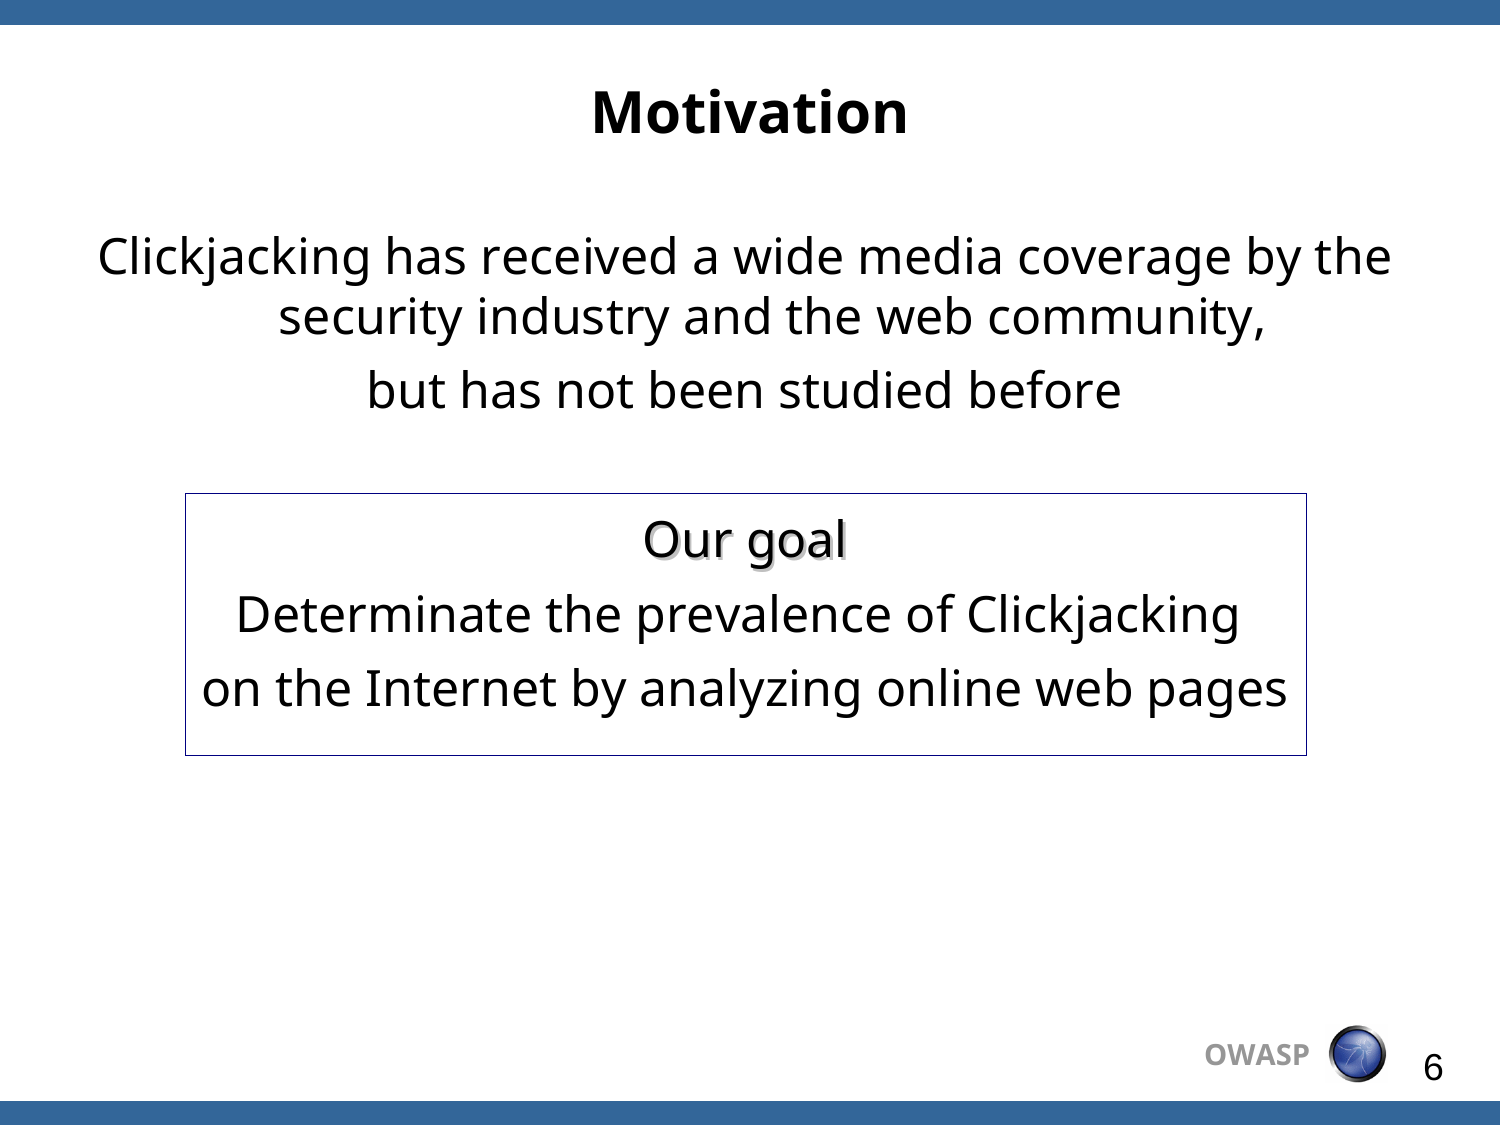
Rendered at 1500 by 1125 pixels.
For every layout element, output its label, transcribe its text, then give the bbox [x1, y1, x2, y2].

title Motivation [75, 31, 1425, 188]
list Clickjacking has received a wide media coverage by the security industry and the web community, but has not been studied before Our goal Determinate the prevalence of Clickjacking on the Internet by analyzing online web pages [75, 216, 1416, 976]
picture [1325, 1024, 1388, 1083]
